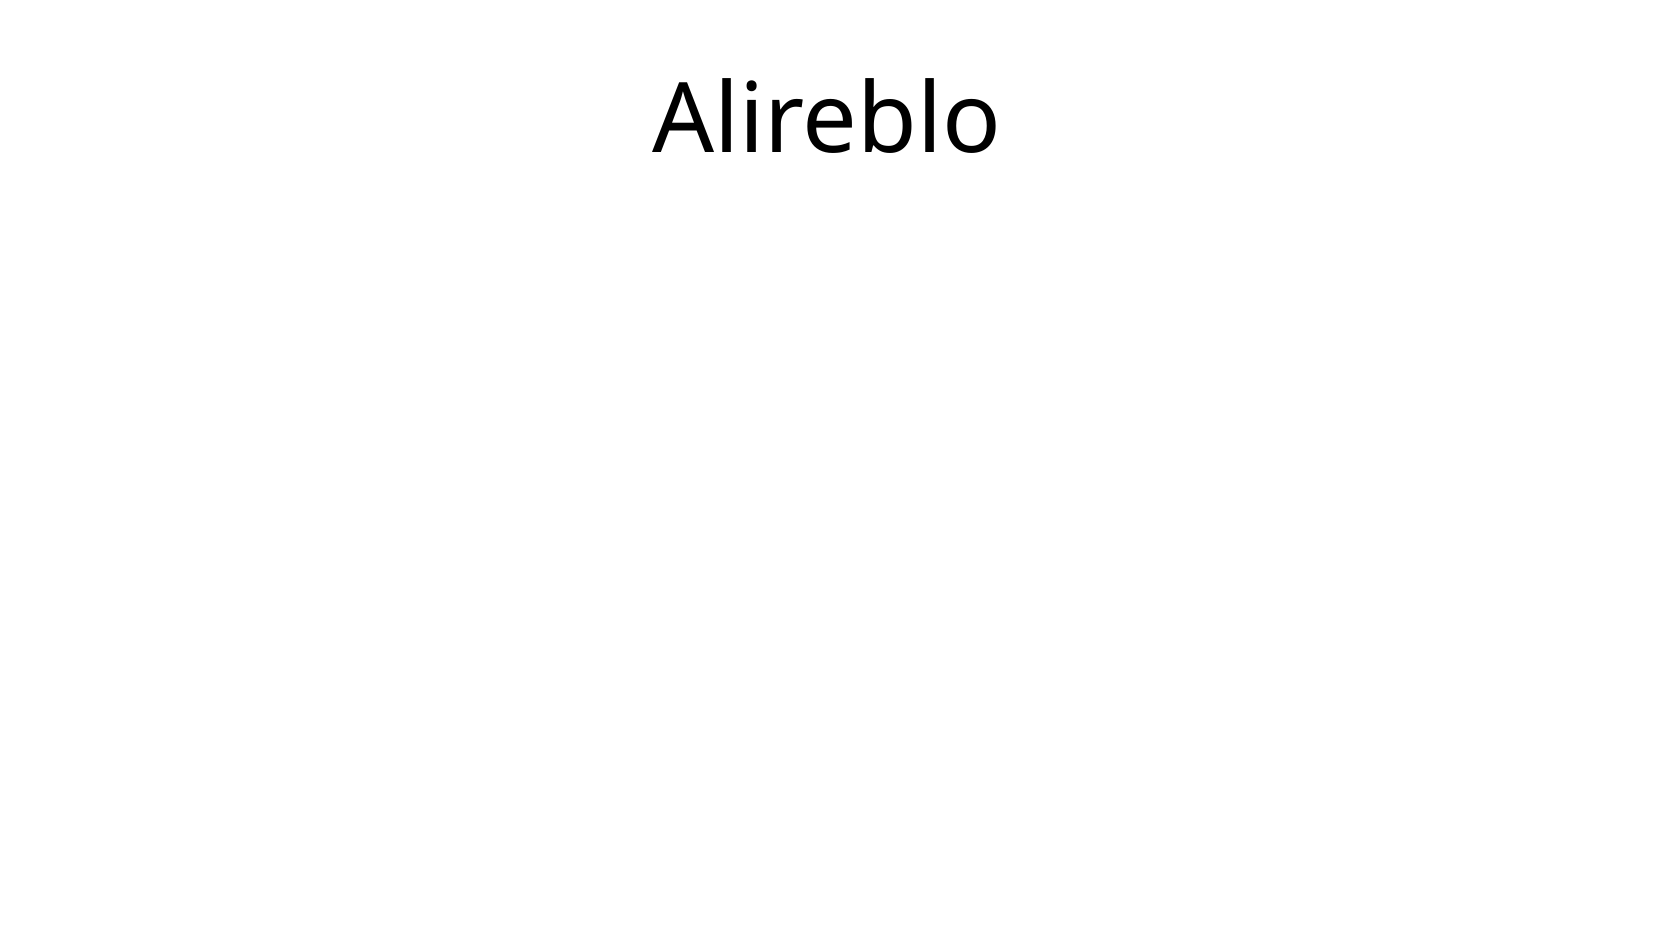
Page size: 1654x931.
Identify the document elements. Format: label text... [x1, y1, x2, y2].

title Alireblo [82, 37, 1571, 193]
